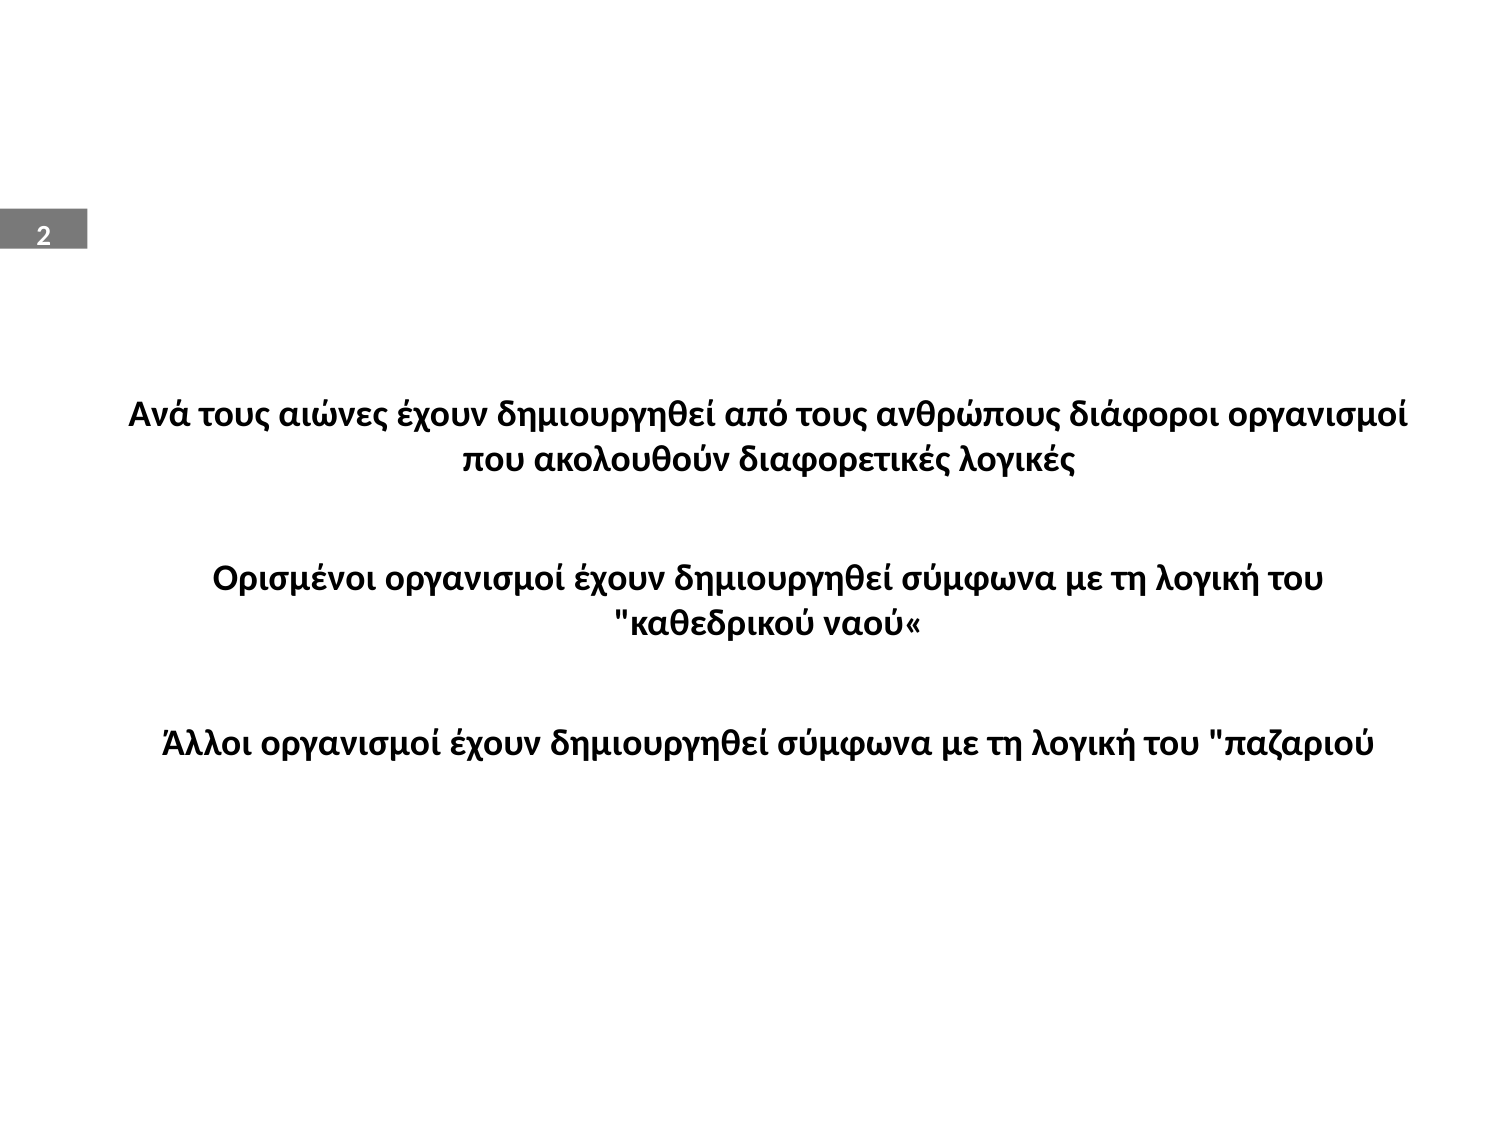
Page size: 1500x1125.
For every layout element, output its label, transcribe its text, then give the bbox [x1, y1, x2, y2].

text_box [0, 208, 88, 249]
list Ανά τους αιώνες έχουν δημιουργηθεί από τους ανθρώπους διάφοροι οργανισμοί που ακολουθούν διαφορετικές λογικές Ορισμένοι οργανισμοί έχουν δημιουργηθεί σύμφωνα με τη λογική του "καθεδρικού ναού« Άλλοι οργανισμοί έχουν δημιουργηθεί σύμφωνα με τη λογική του "παζαριού [100, 262, 1438, 1006]
